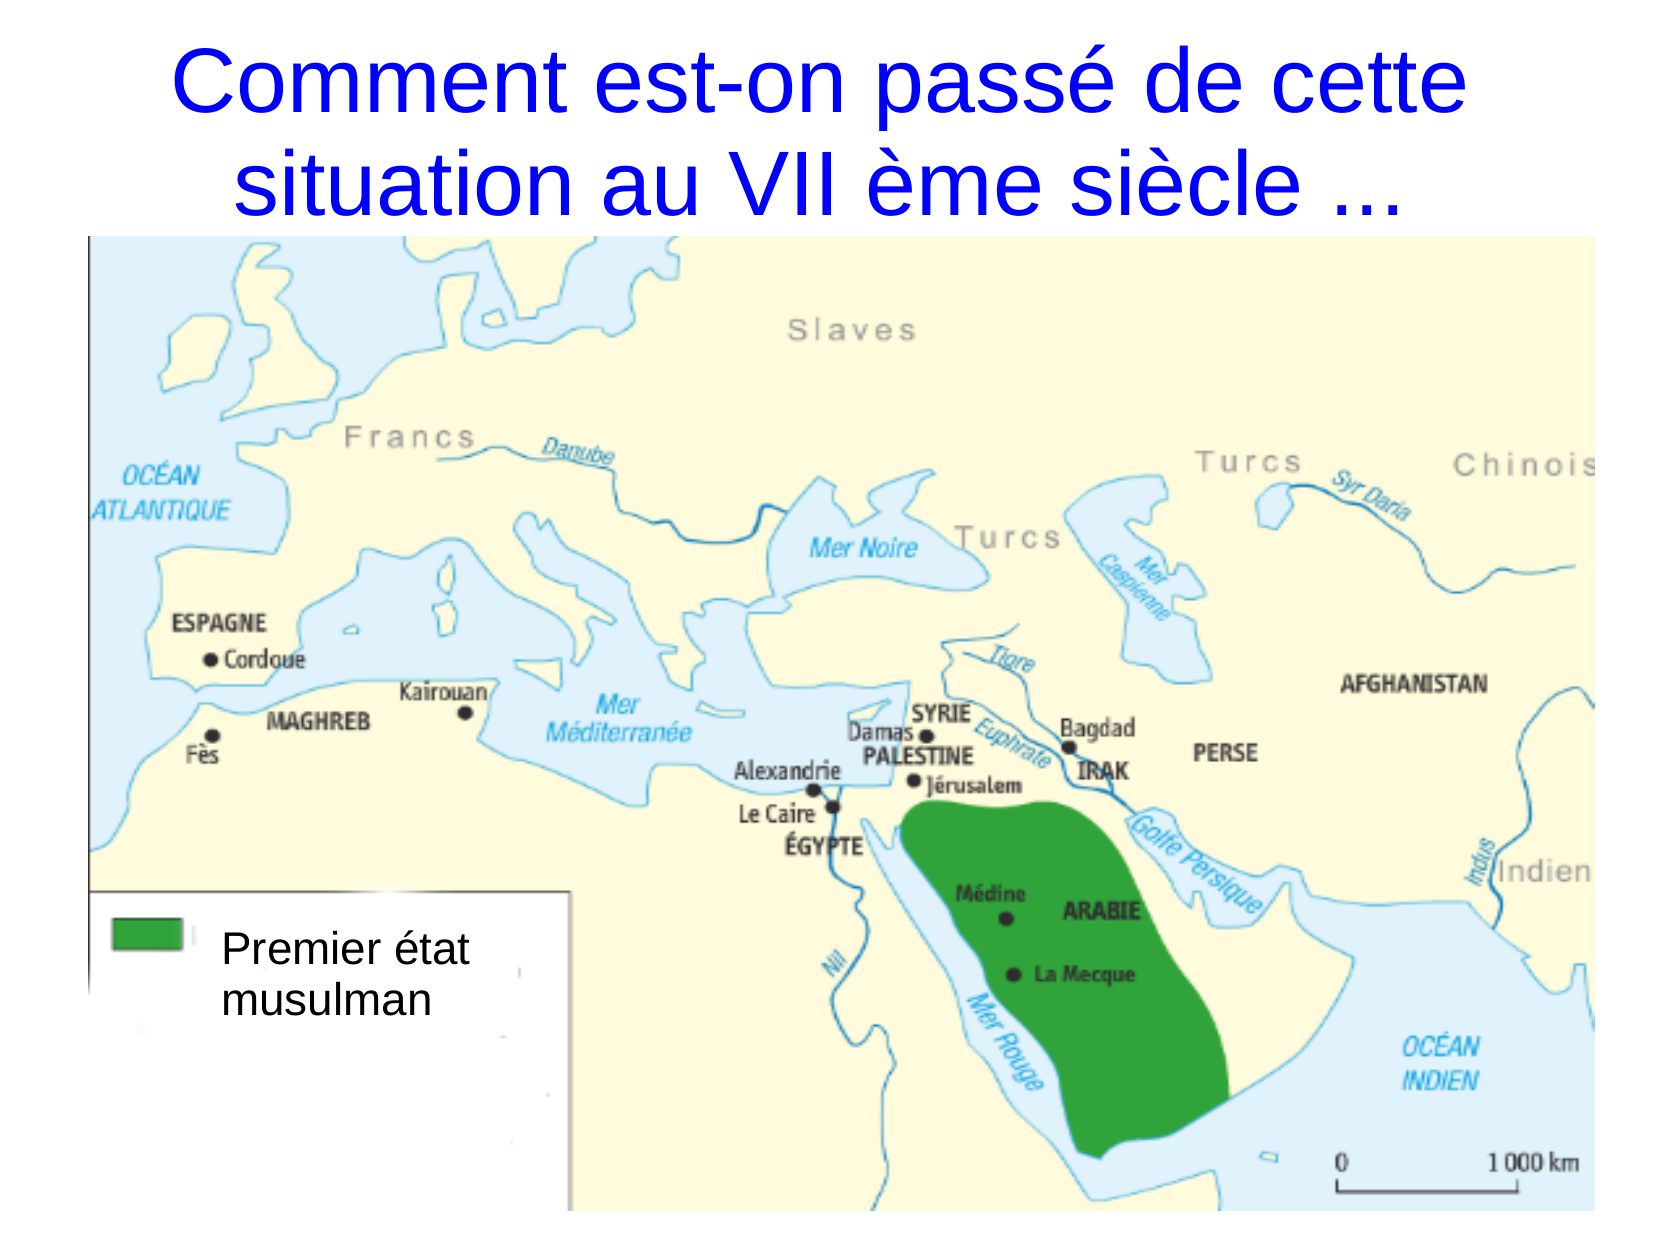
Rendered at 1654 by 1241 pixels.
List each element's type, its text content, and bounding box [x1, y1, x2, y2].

text_box Premier état musulman [206, 915, 532, 1033]
title Comment est-on passé de cette situation au VII ème siècle ... [76, 29, 1565, 235]
picture [88, 236, 1595, 1211]
